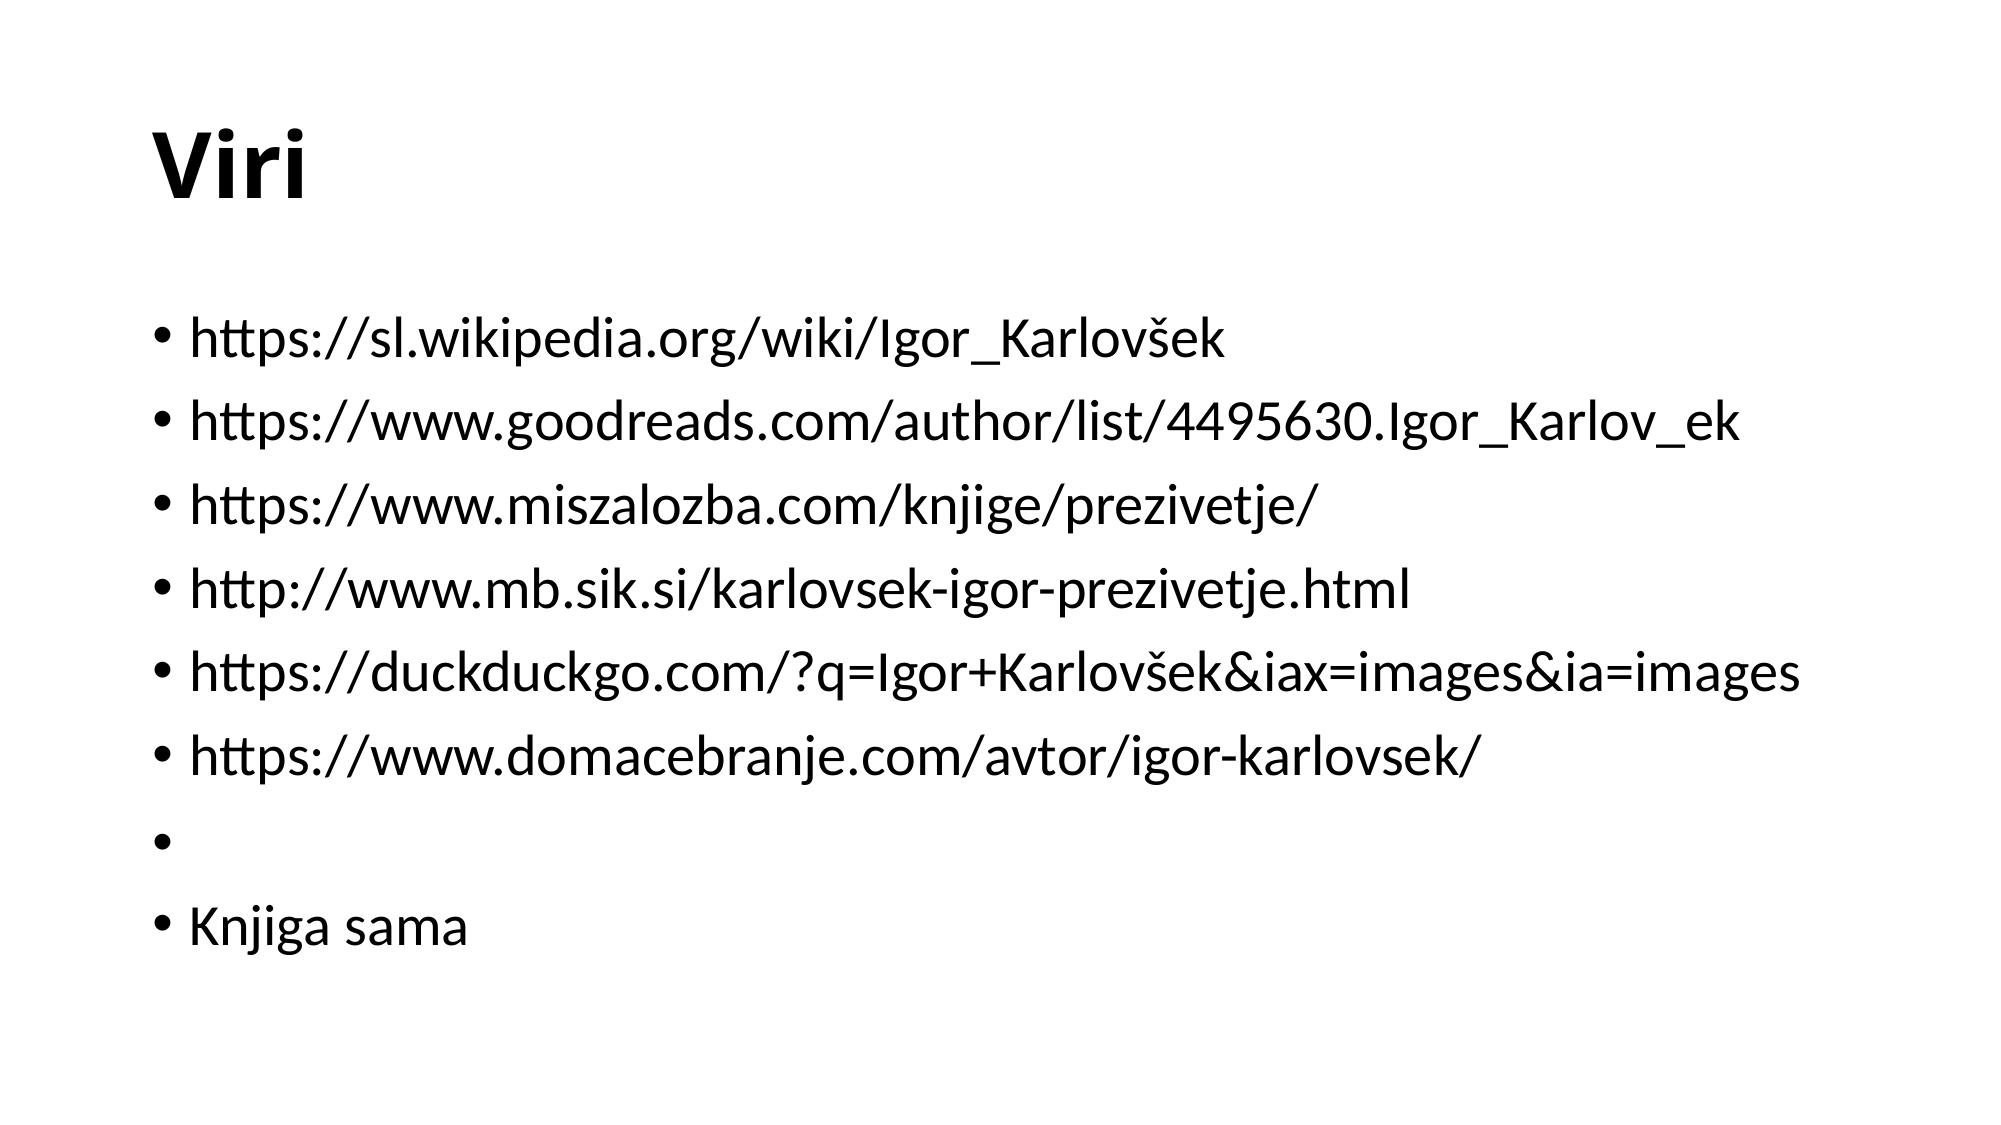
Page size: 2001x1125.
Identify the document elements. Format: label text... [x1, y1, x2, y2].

list https://sl.wikipedia.org/wiki/Igor_Karlovšek https://www.goodreads.com/author/list/4495630.Igor_Karlov_ek https://www.miszalozba.com/knjige/prezivetje/ http://www.mb.sik.si/karlovsek-igor-prezivetje.html https://duckduckgo.com/?q=Igor+Karlovšek&iax=images&ia=images https://www.domacebranje.com/avtor/igor-karlovsek/ Knjiga sama [137, 299, 1863, 1014]
title Viri [137, 59, 1863, 278]
